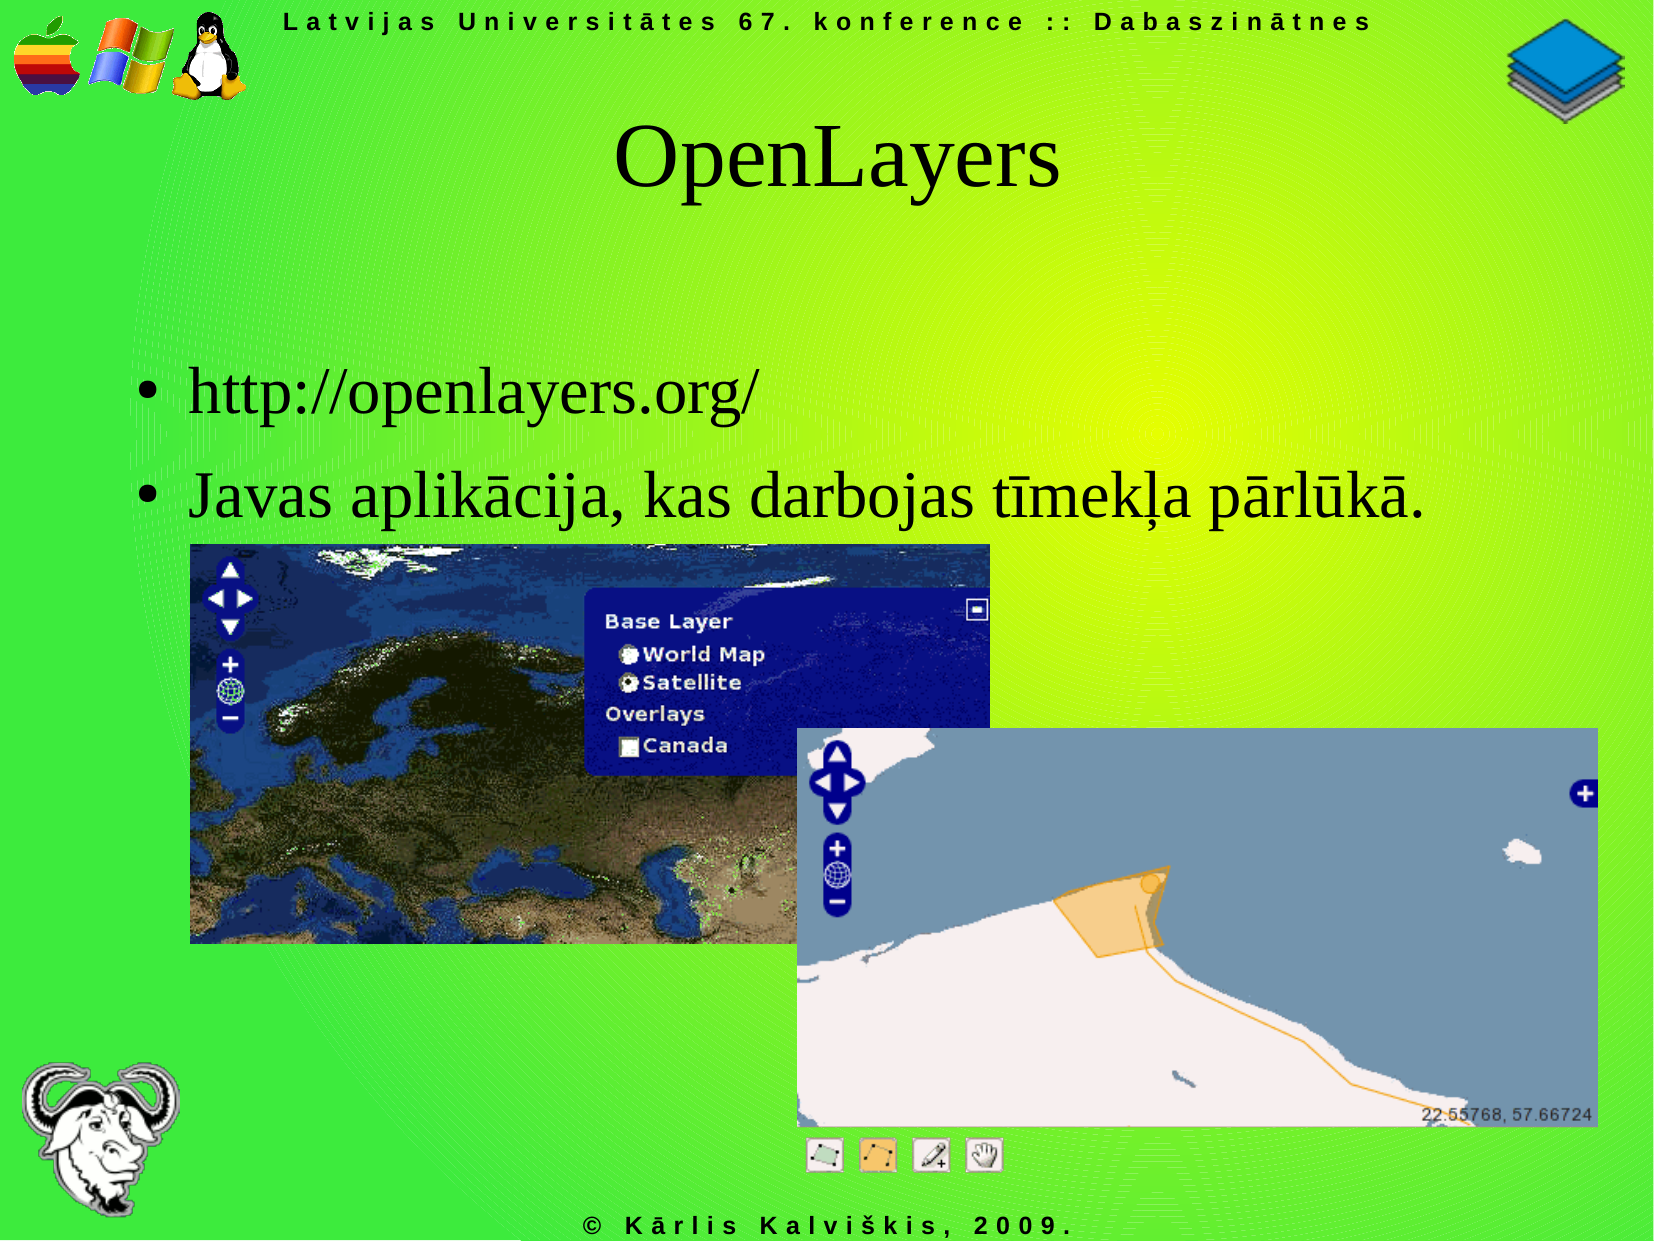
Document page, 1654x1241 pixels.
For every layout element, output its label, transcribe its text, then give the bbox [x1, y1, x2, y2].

title OpenLayers [118, 88, 1536, 325]
picture [190, 544, 1598, 1182]
picture [1506, 17, 1625, 125]
picture [88, 12, 246, 94]
list http://openlayers.org/ Javas aplikācija, kas darbojas tīmekļa pārlūkā. [118, 354, 1536, 1182]
picture [14, 16, 80, 96]
picture [22, 1058, 180, 1224]
